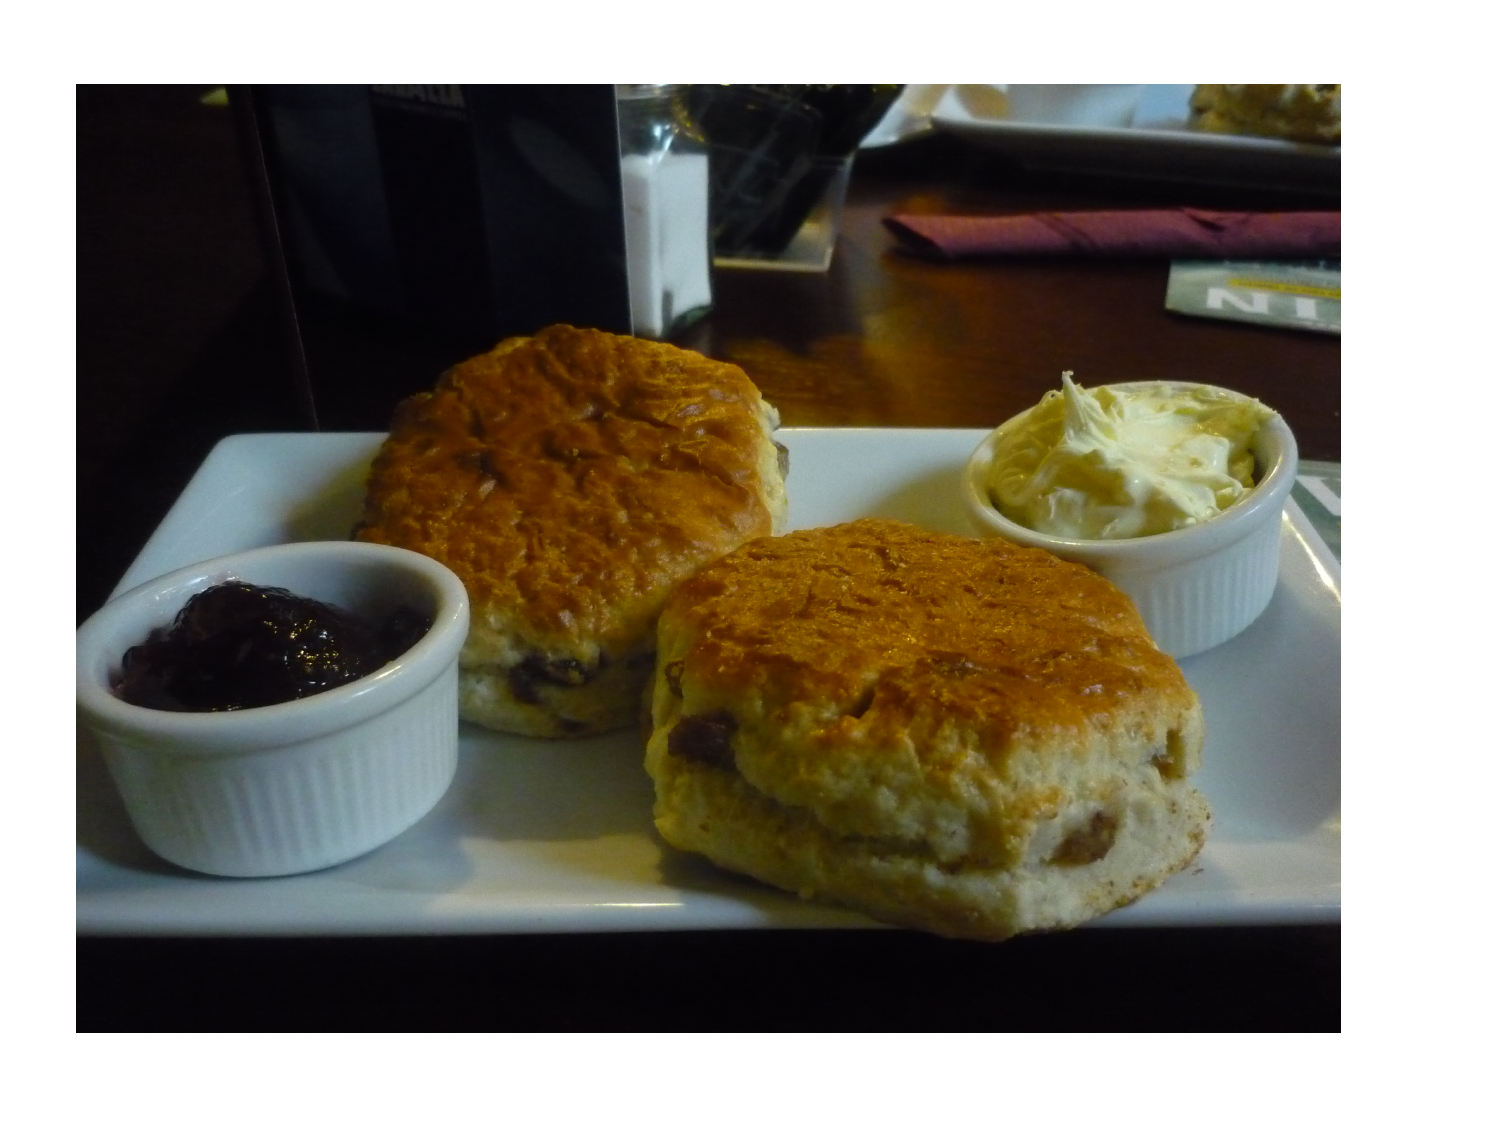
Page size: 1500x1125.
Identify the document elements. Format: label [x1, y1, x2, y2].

picture [76, 84, 1341, 1033]
